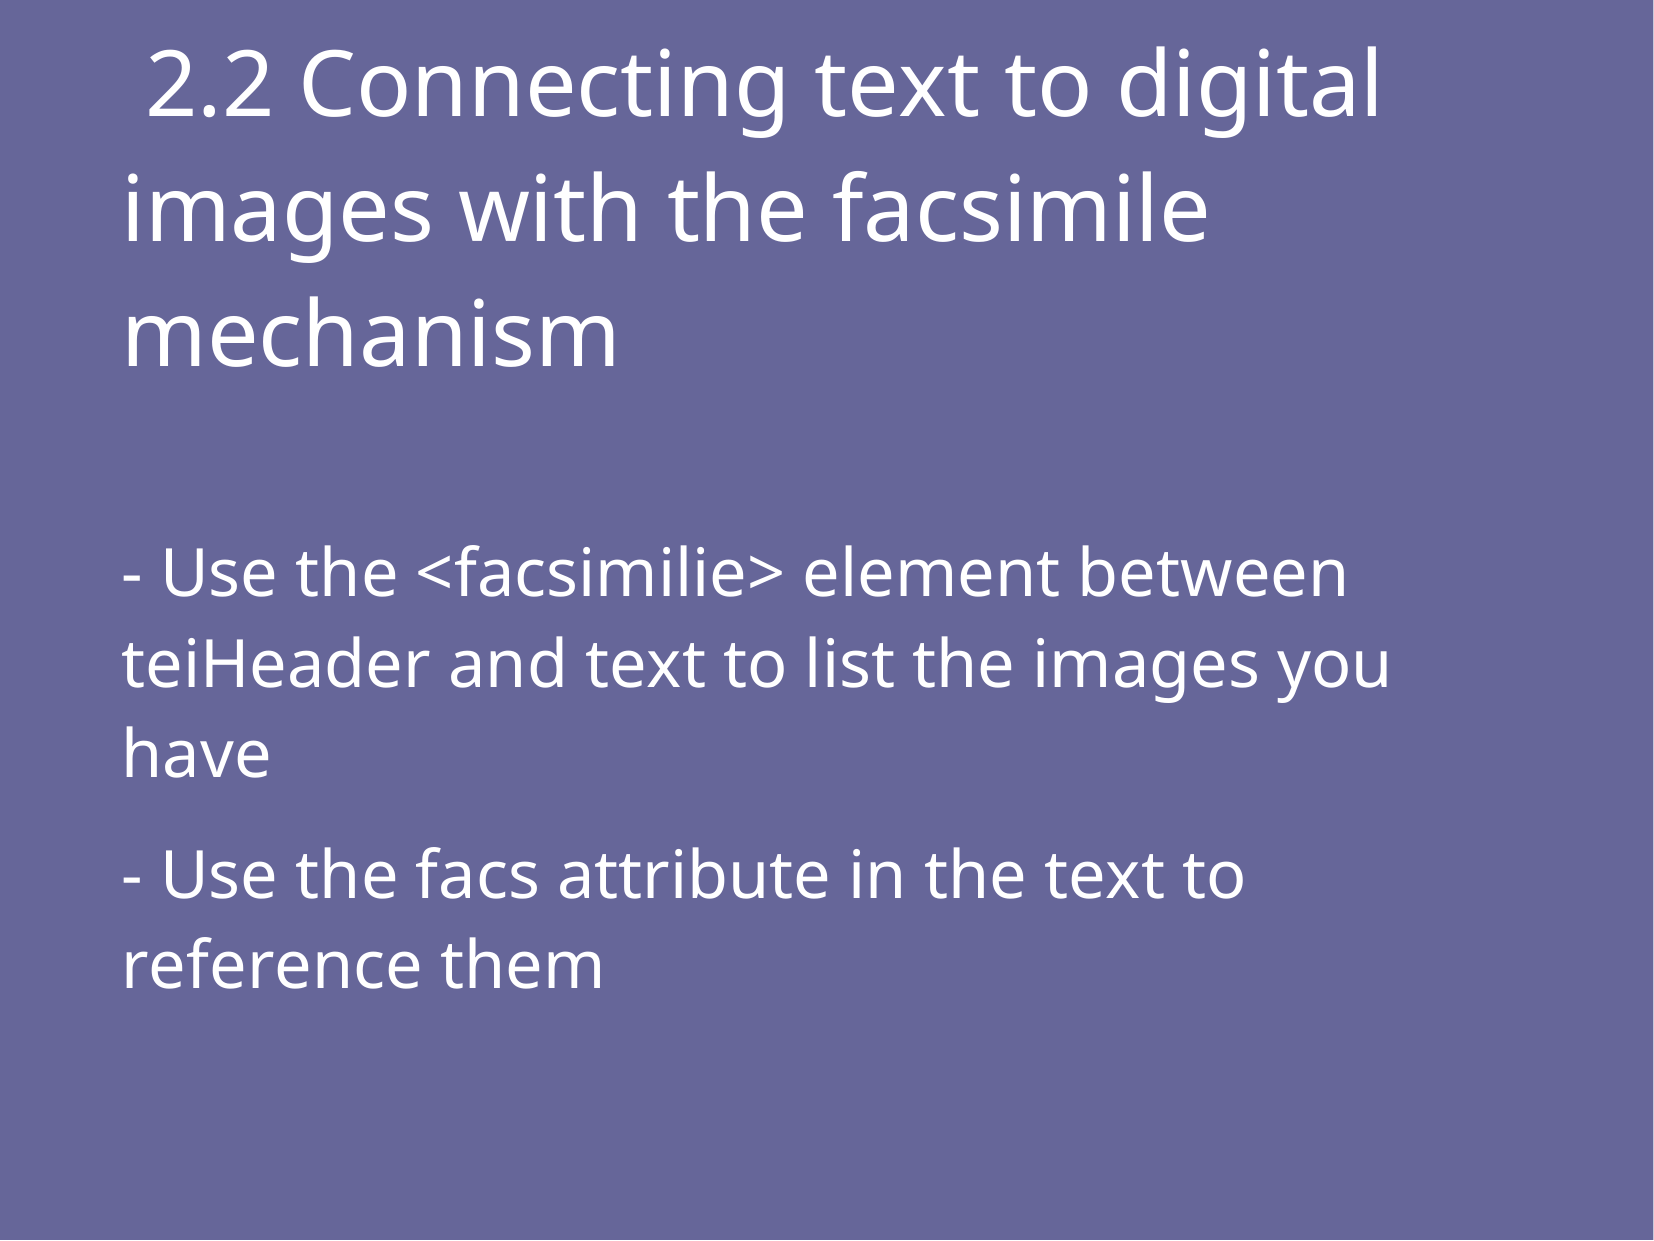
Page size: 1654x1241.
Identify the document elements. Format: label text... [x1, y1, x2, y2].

list - Use the <facsimilie> element between teiHeader and text to list the images you have - Use the facs attribute in the text to reference them [121, 525, 1534, 1150]
title 2.2 Connecting text to digital images with the facsimile mechanism [121, 22, 1534, 391]
